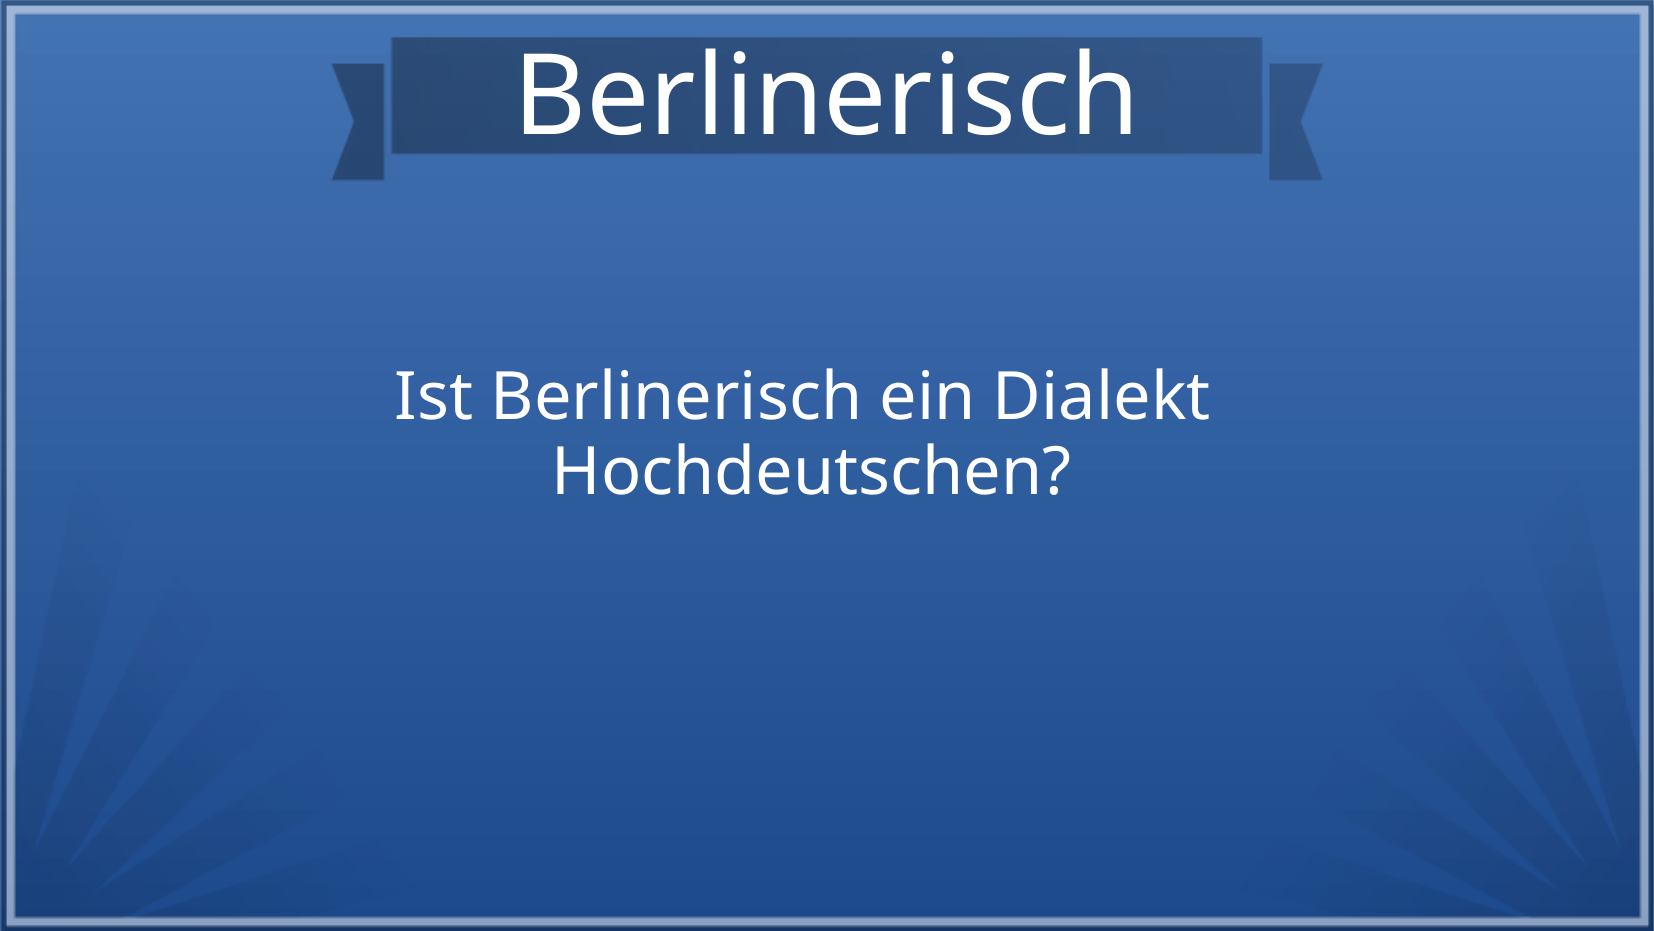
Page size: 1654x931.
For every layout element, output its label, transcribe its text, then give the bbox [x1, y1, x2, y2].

text_box Ist Berlinerisch ein Dialekt Hochdeutschen? [324, 352, 1300, 517]
text_box Berlinerisch [389, 35, 1264, 154]
picture [0, 0, 1654, 931]
